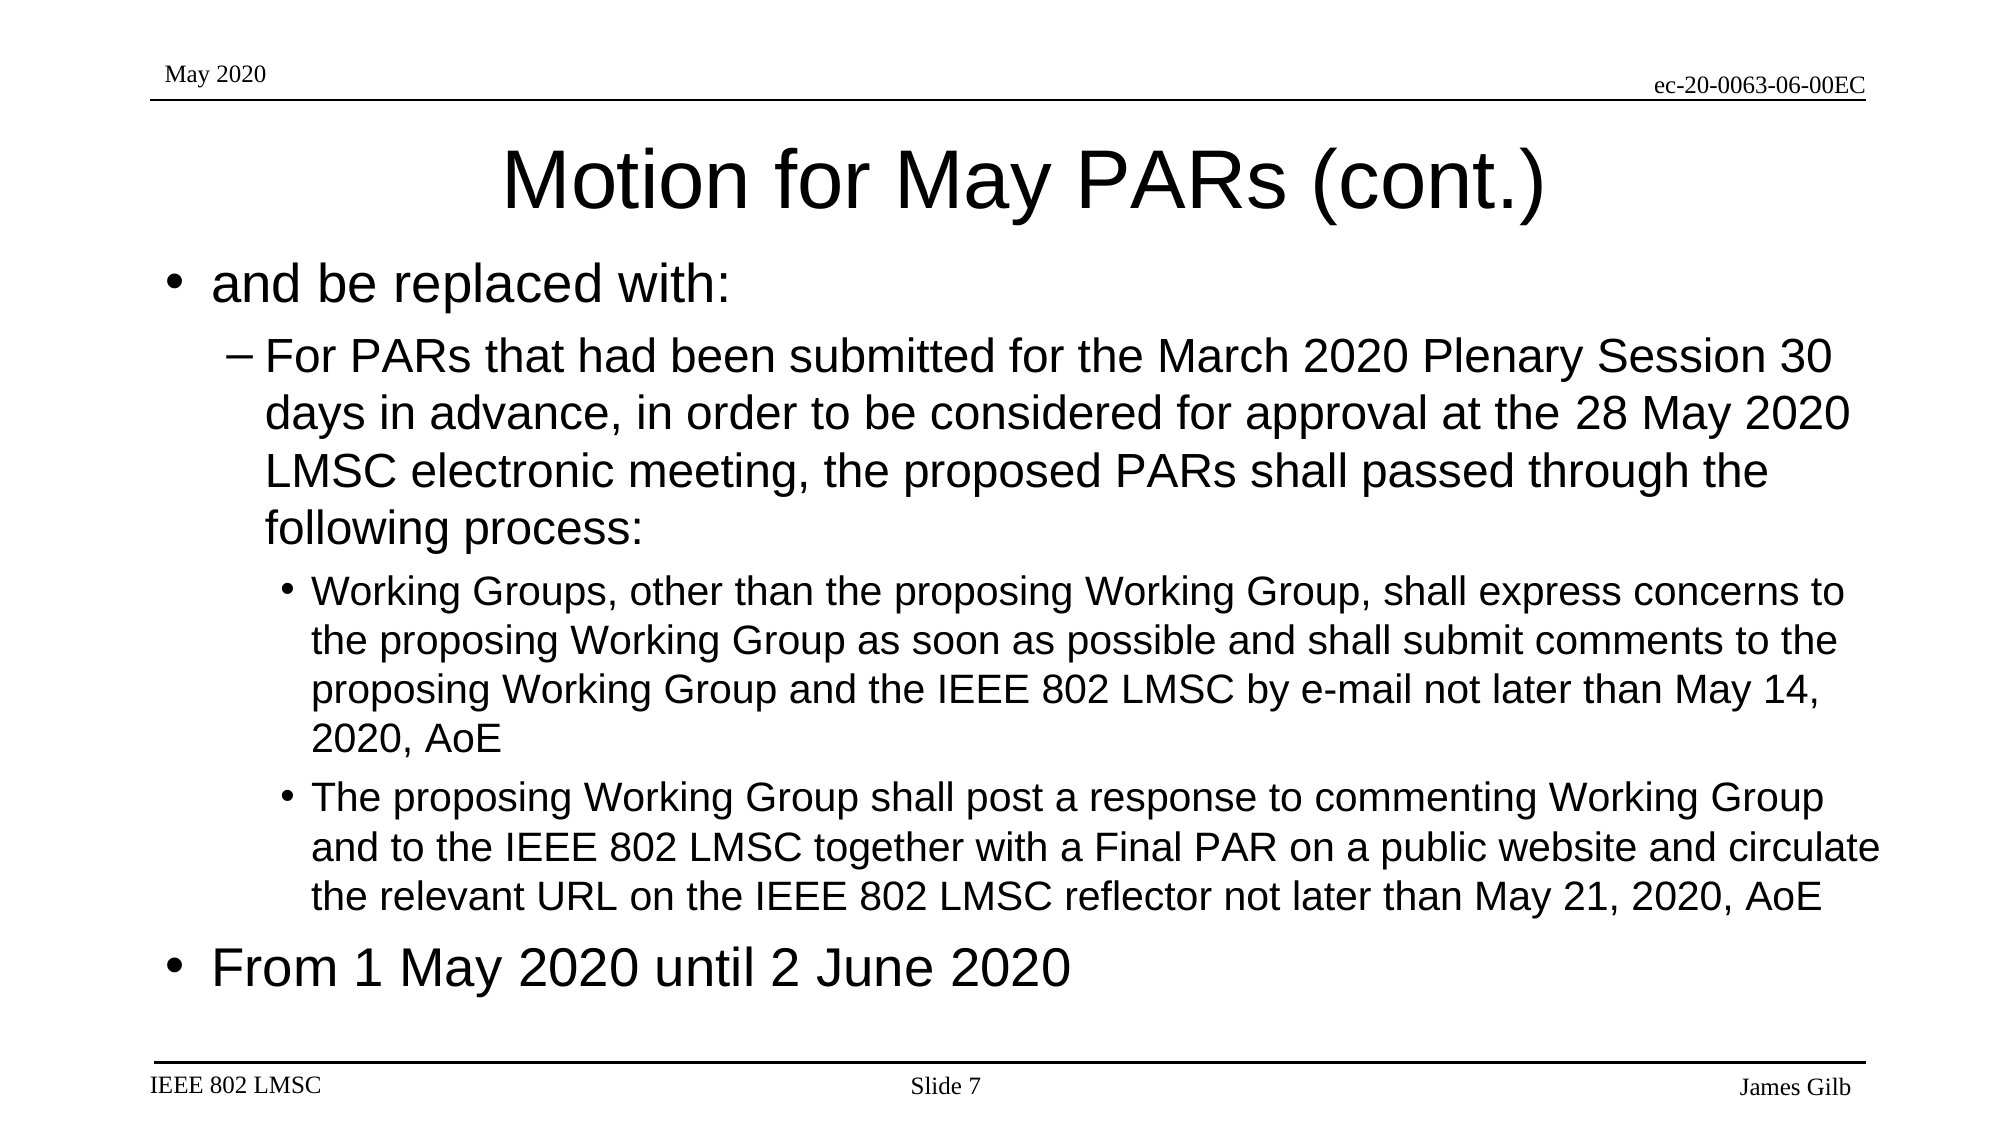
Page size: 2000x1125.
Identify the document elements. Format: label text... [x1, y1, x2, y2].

title Motion for May PARs (cont.) [149, 112, 1900, 238]
list and be replaced with: For PARs that had been submitted for the March 2020 Plenary Session 30 days in advance, in order to be considered for approval at the 28 May 2020 LMSC electronic meeting, the proposed PARs shall passed through the following process: Working Groups, other than the proposing Working Group, shall express concerns to the proposing Working Group as soon as possible and shall submit comments to the proposing Working Group and the IEEE 802 LMSC by e-mail not later than May 14, 2020, AoE The proposing Working Group shall post a response to commenting Working Group and to the IEEE 802 LMSC together with a Final PAR on a public website and circulate the relevant URL on the IEEE 802 LMSC reflector not later than May 21, 2020, AoE From 1 May 2020 until 2 June 2020 [149, 239, 1900, 1051]
